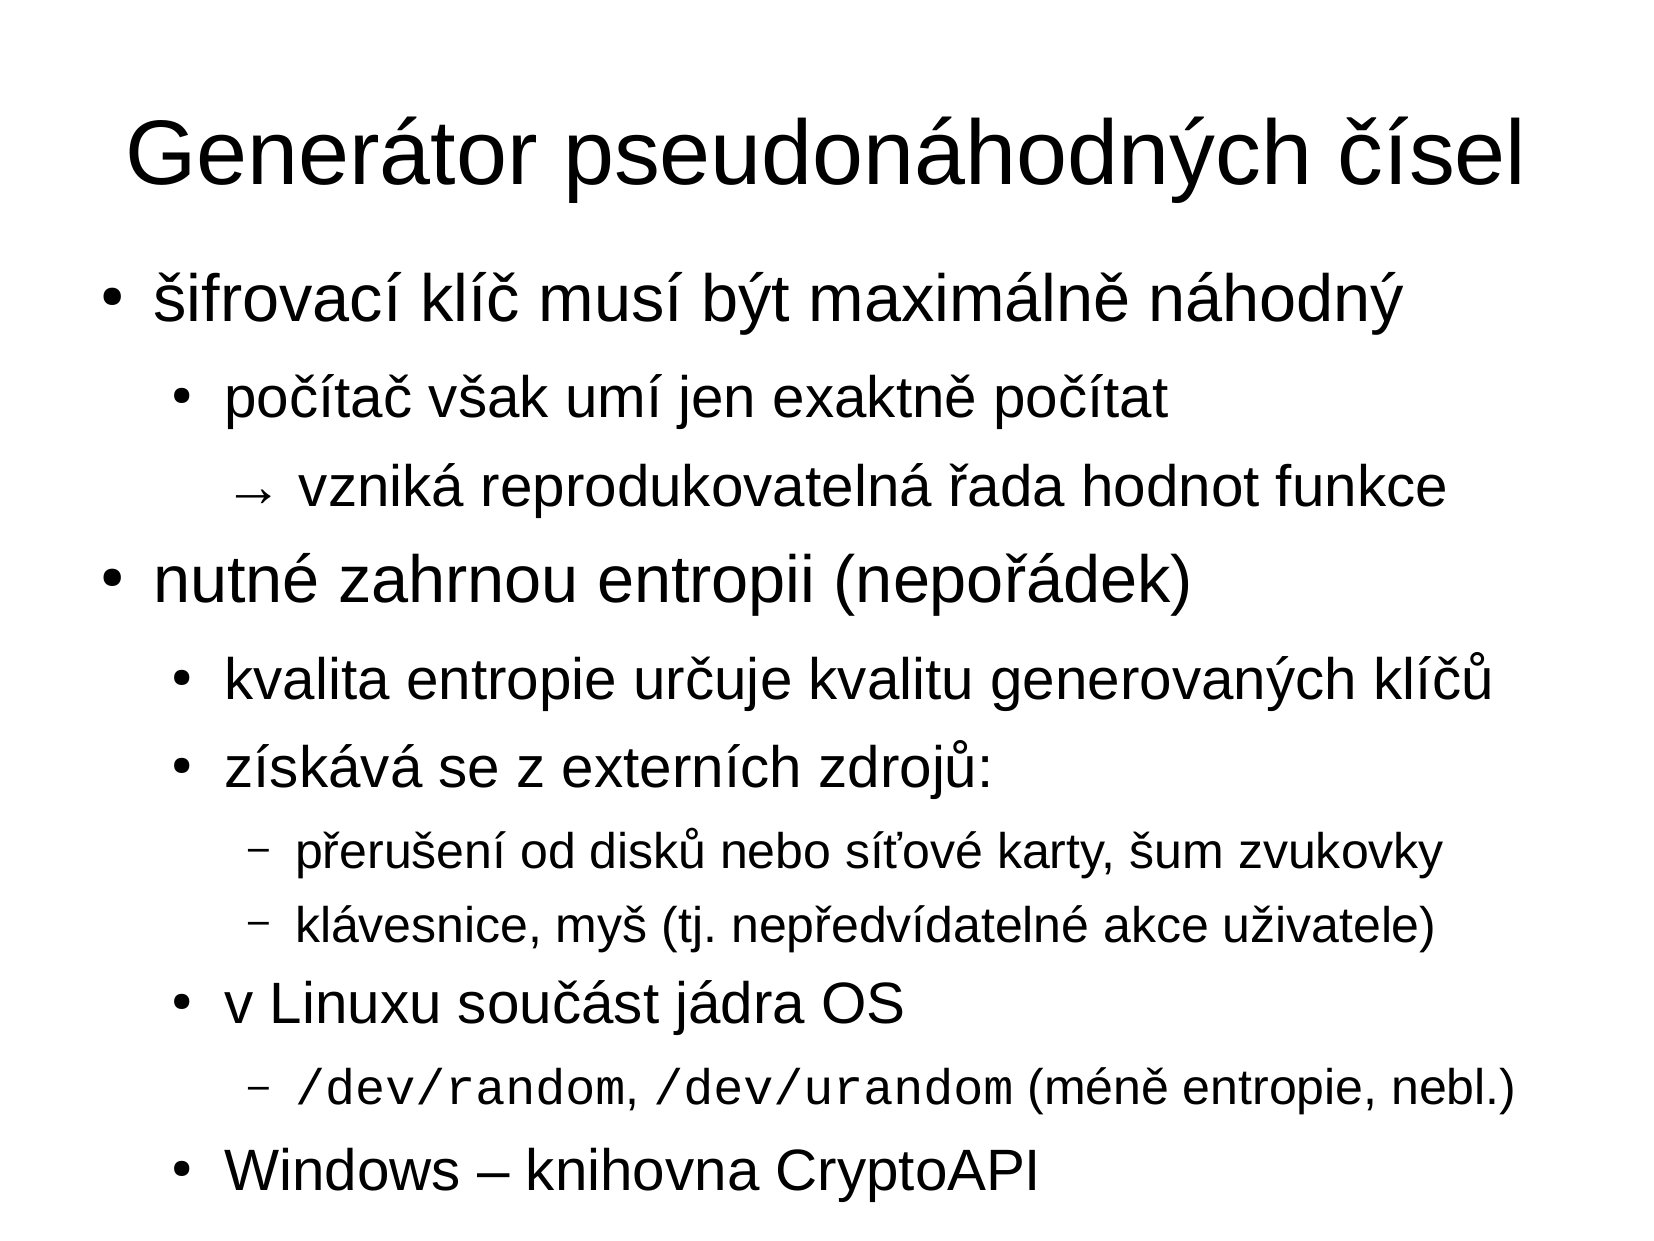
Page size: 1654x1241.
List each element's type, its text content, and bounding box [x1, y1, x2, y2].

list šifrovací klíč musí být maximálně náhodný počítač však umí jen exaktně počítat → vzniká reprodukovatelná řada hodnot funkce nutné zahrnou entropii (nepořádek) kvalita entropie určuje kvalitu generovaných klíčů získává se z externích zdrojů: přerušení od disků nebo síťové karty, šum zvukovky klávesnice, myš (tj. nepředvídatelné akce uživatele) v Linuxu součást jádra OS /dev/random, /dev/urandom (méně entropie, nebl.) Windows – knihovna CryptoAPI [82, 260, 1571, 1203]
title Generátor pseudonáhodných čísel [82, 56, 1571, 250]
